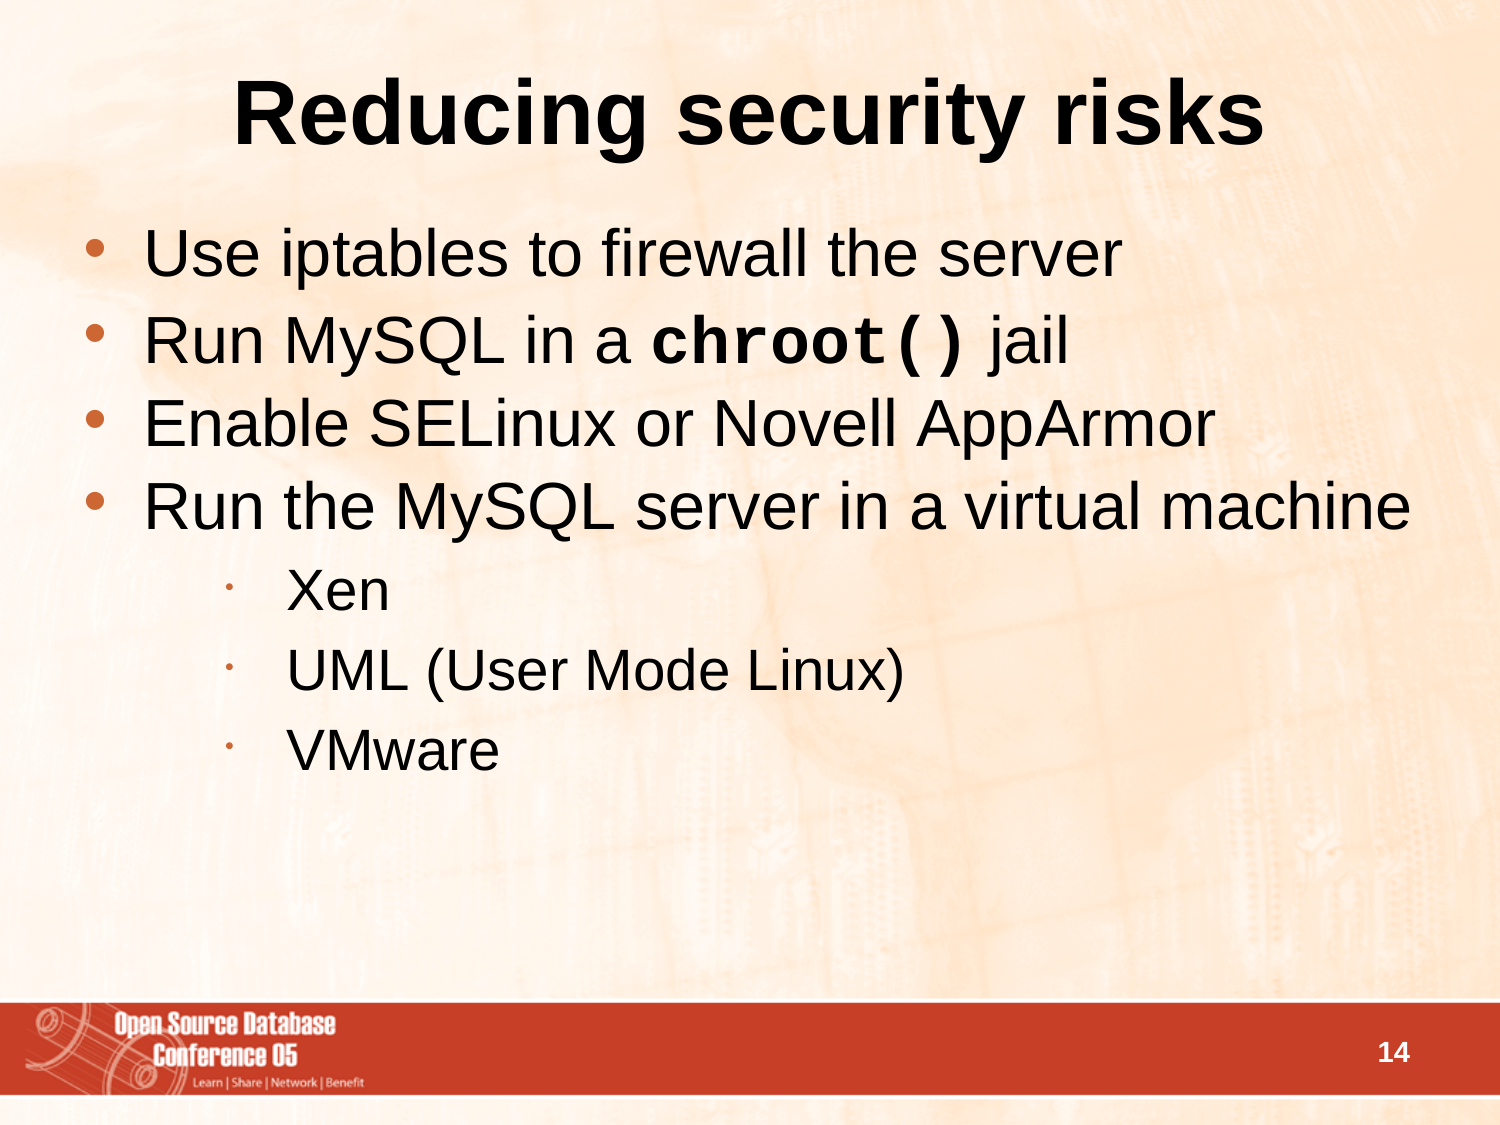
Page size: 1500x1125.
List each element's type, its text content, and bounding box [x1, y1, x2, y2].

picture [0, 0, 1500, 1125]
title Reducing security risks [75, 18, 1426, 207]
list Use iptables to firewall the server Run MySQL in a chroot() jail Enable SELinux or Novell AppArmor Run the MySQL server in a virtual machine Xen UML (User Mode Linux) VMware [75, 220, 1426, 977]
